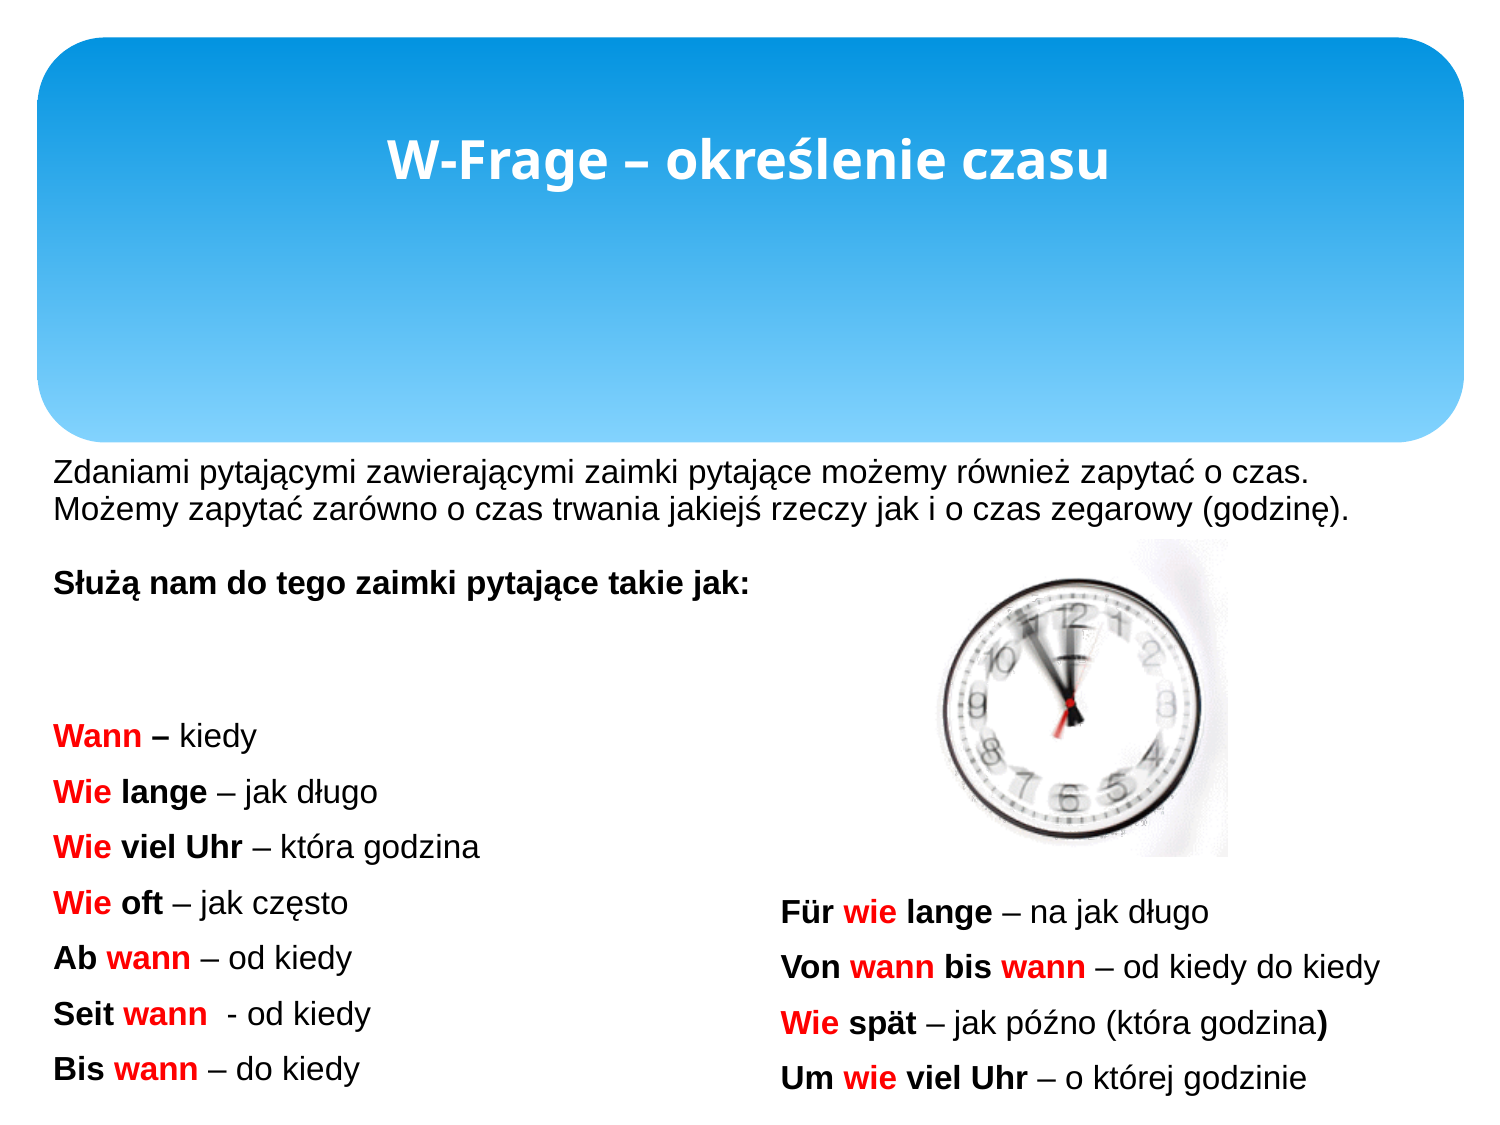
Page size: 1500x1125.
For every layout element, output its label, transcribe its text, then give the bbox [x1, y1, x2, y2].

picture [915, 539, 1228, 857]
text_box Für wie lange – na jak długo Von wann bis wann – od kiedy do kiedy Wie spät – jak późno (która godzina) Um wie viel Uhr – o której godzinie [765, 867, 1397, 1093]
title W-Frage – określenie czasu [75, 62, 1425, 254]
subtitle Zdaniami pytającymi zawierającymi zaimki pytające możemy również zapytać o czas. Możemy zapytać zarówno o czas trwania jakiejś rzeczy jak i o czas zegarowy (godzinę). Służą nam do tego zaimki pytające takie jak: Wann – kiedy Wie lange – jak długo Wie viel Uhr – która godzina Wie oft – jak często Ab wann – od kiedy Seit wann - od kiedy Bis wann – do kiedy [53, 442, 1500, 1125]
